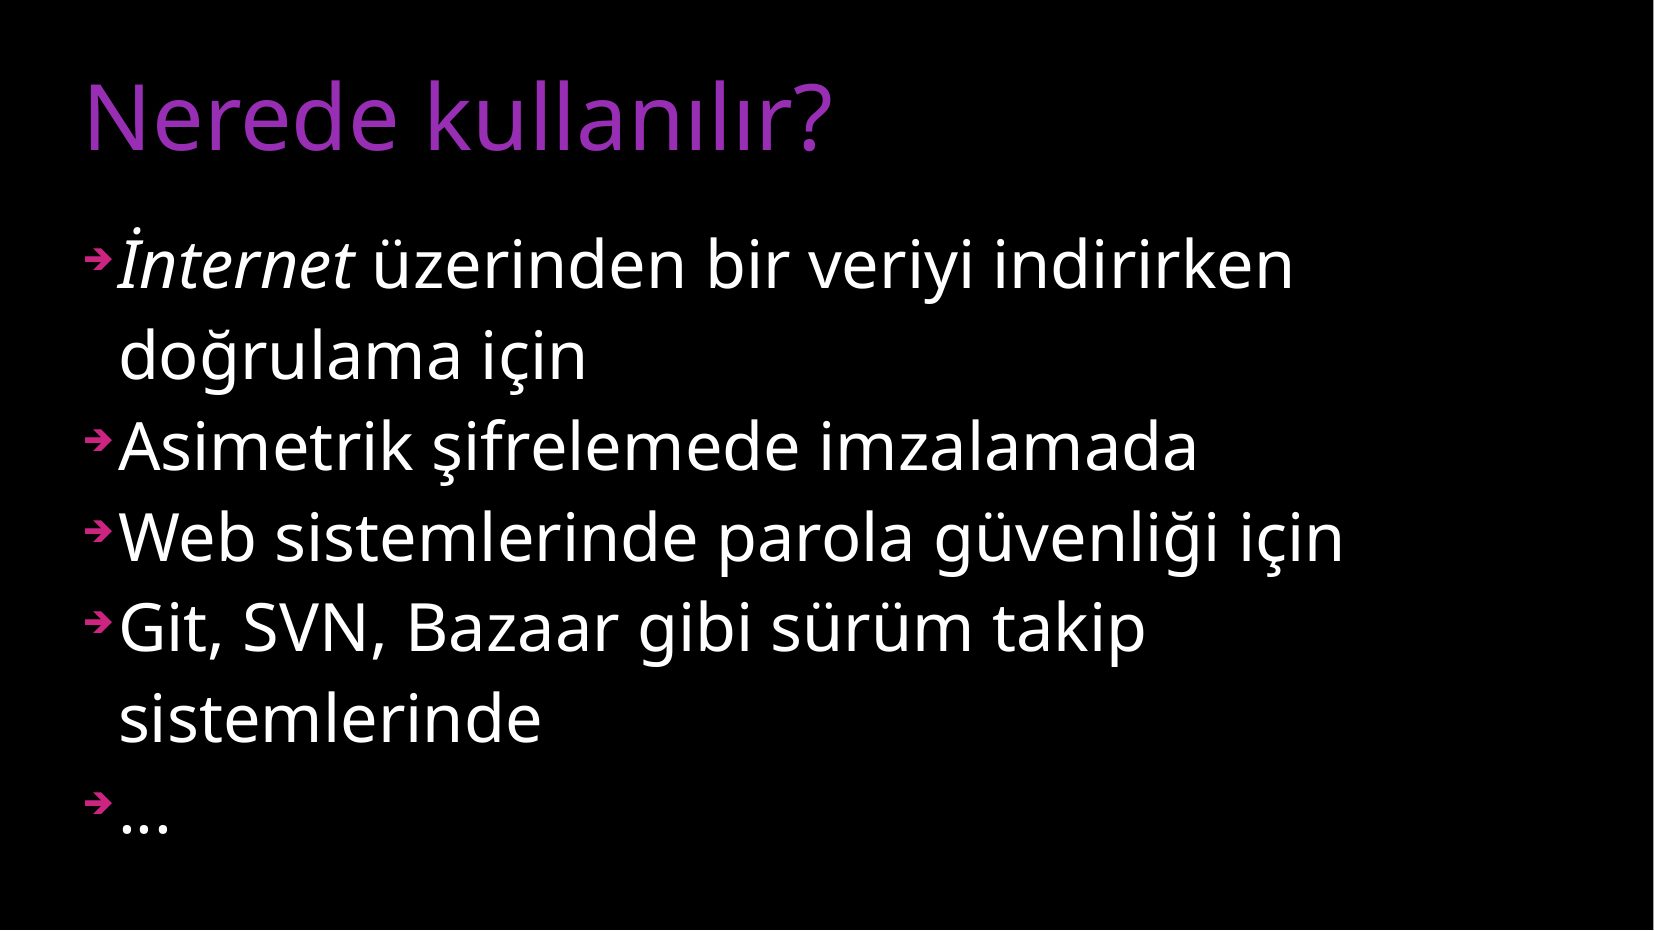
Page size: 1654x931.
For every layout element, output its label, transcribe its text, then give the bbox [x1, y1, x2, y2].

title Nerede kullanılır? [82, 37, 1571, 193]
subtitle İnternet üzerinden bir veriyi indirirken doğrulama için Asimetrik şifrelemede imzalamada Web sistemlerinde parola güvenliği için Git, SVN, Bazaar gibi sürüm takip sistemlerinde ... [82, 217, 1571, 766]
